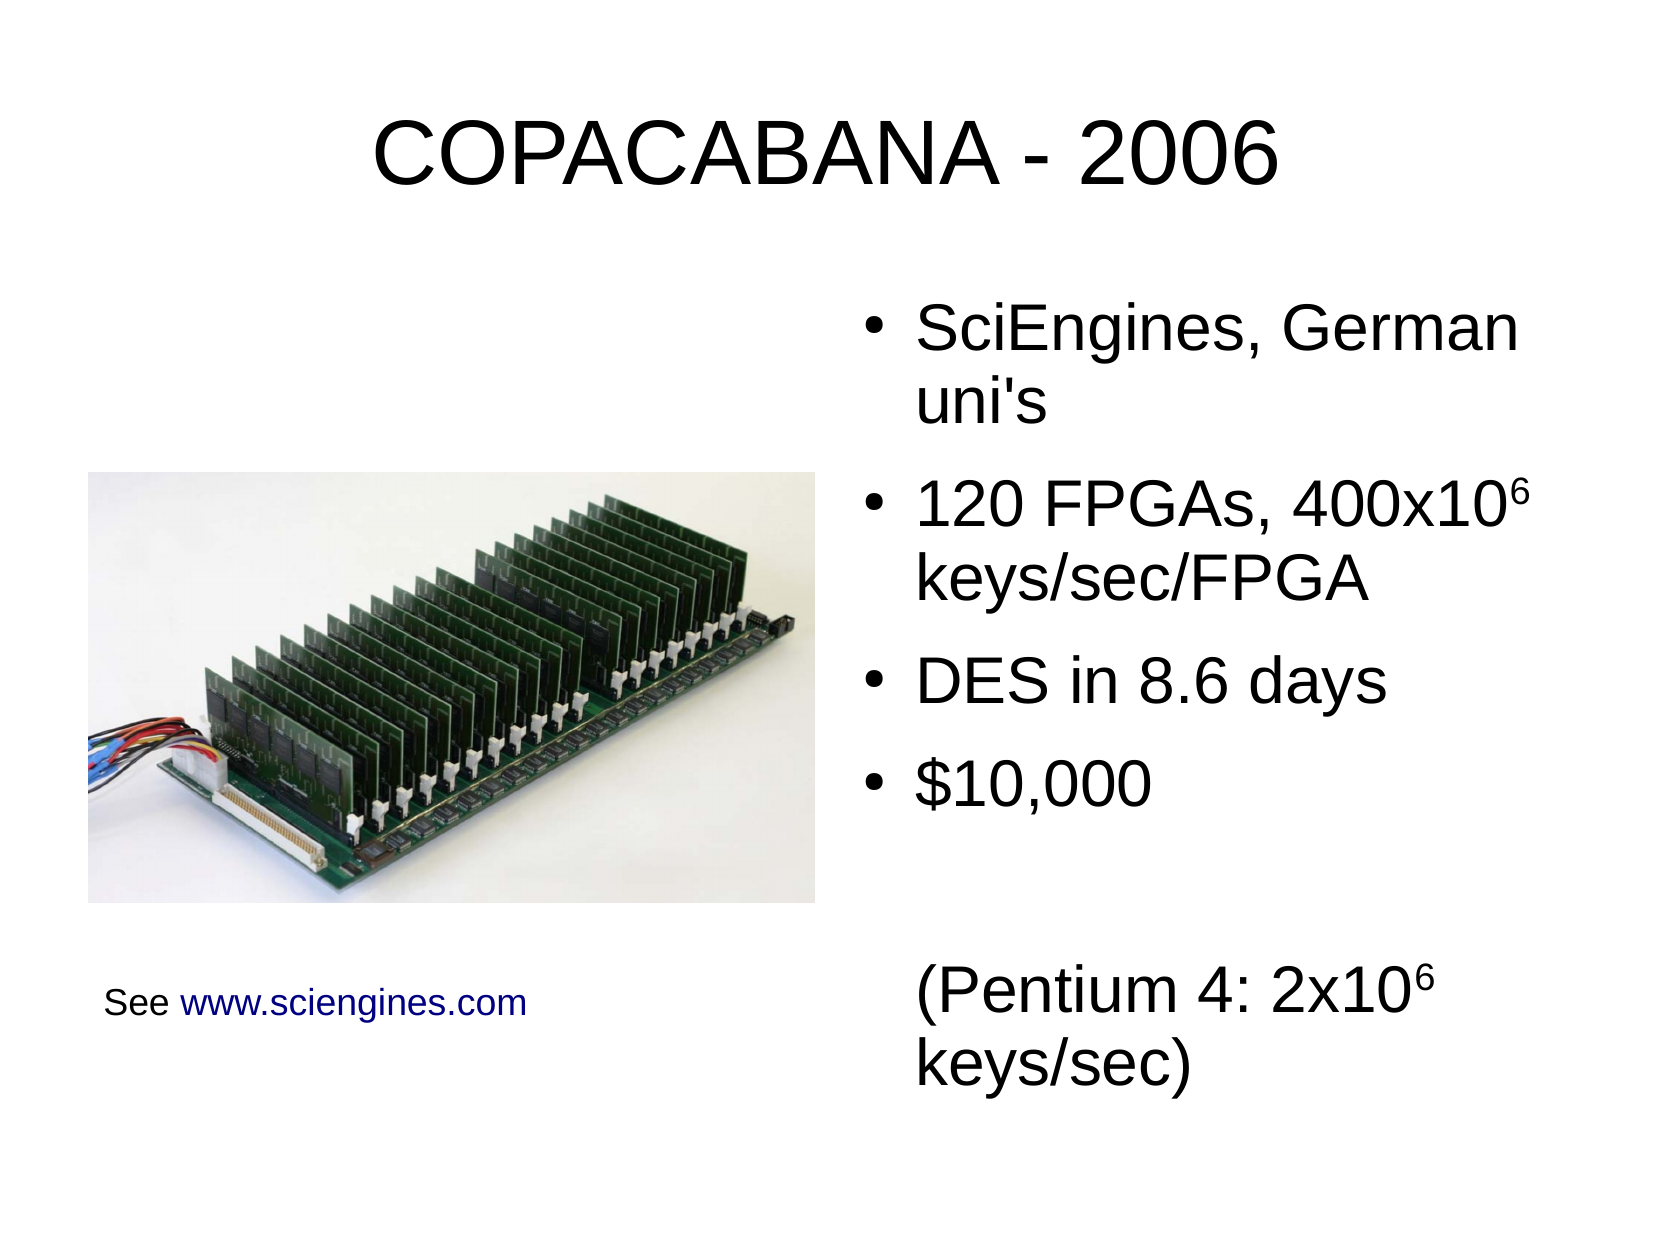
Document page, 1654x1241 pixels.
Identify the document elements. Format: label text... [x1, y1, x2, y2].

text_box See www.sciengines.com [88, 974, 553, 1032]
list SciEngines, German uni's 120 FPGAs, 400x106 keys/sec/FPGA DES in 8.6 days $10,000 (Pentium 4: 2x106 keys/sec) [845, 290, 1572, 1109]
picture [88, 472, 815, 903]
title COPACABANA - 2006 [82, 49, 1571, 257]
